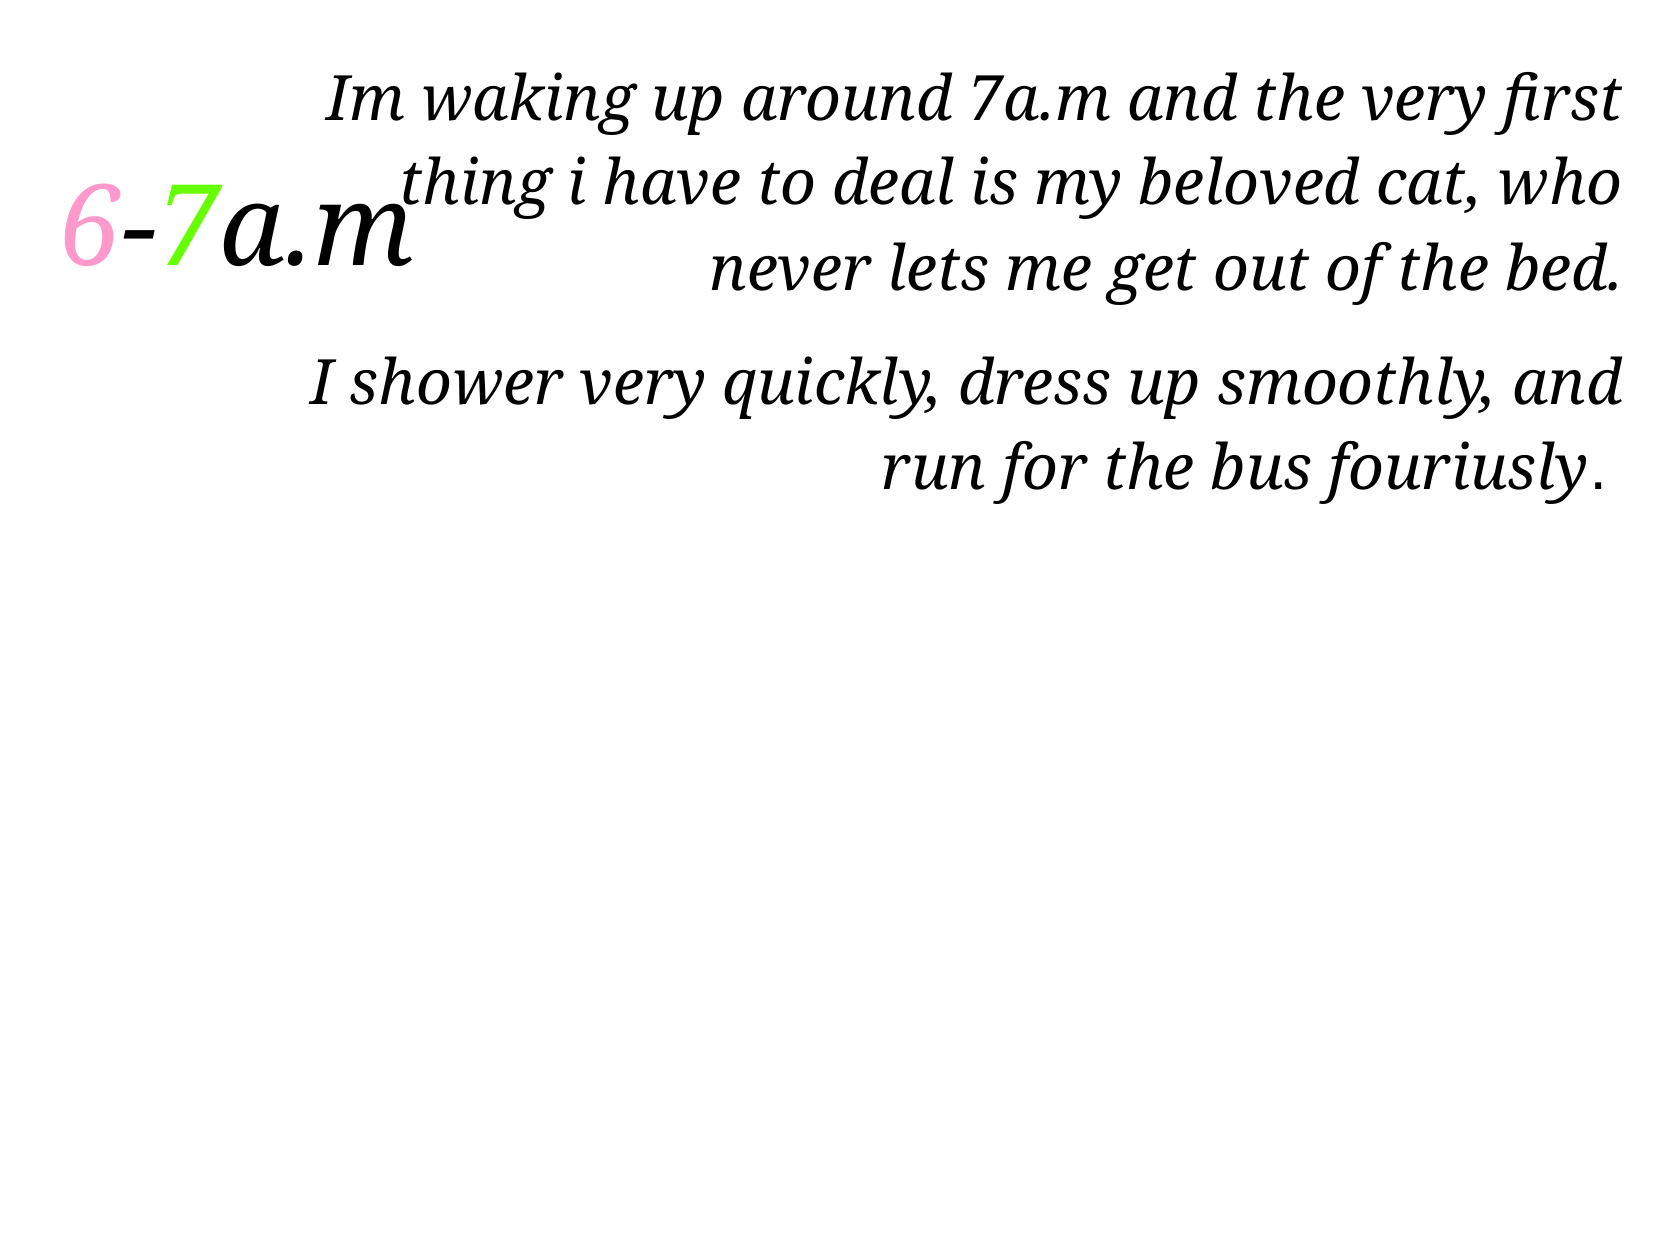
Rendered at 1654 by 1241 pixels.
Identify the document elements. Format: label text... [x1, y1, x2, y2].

list Im waking up around 7a.m and the very first thing i have to deal is my beloved cat, who never lets me get out of the bed. I shower very quickly, dress up smoothly, and run for the bus fouriusly. [206, 53, 1625, 1123]
title 6-7a.m [59, 118, 206, 326]
